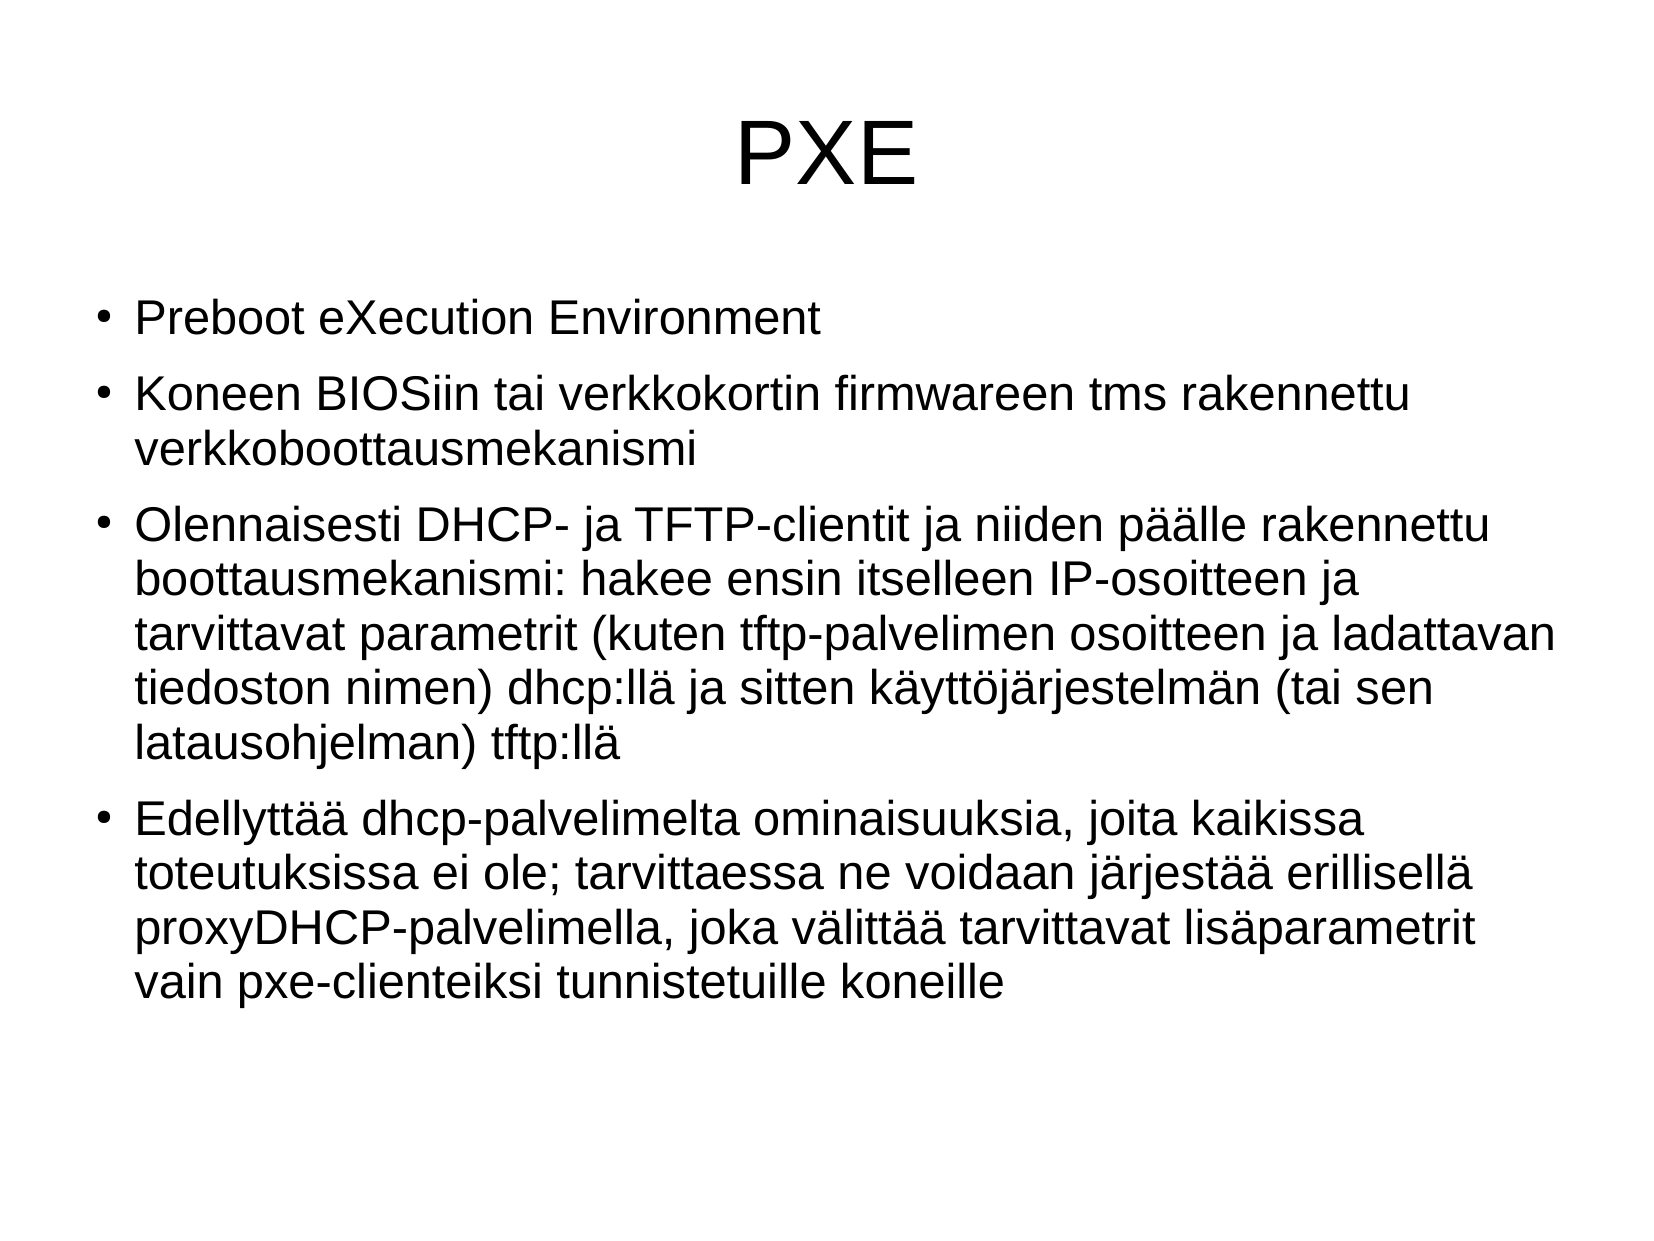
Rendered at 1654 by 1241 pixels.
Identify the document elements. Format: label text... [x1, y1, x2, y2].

list Preboot eXecution Environment Koneen BIOSiin tai verkkokortin firmwareen tms rakennettu verkkoboottausmekanismi Olennaisesti DHCP- ja TFTP-clientit ja niiden päälle rakennettu boottausmekanismi: hakee ensin itselleen IP-osoitteen ja tarvittavat parametrit (kuten tftp-palvelimen osoitteen ja ladattavan tiedoston nimen) dhcp:llä ja sitten käyttöjärjestelmän (tai sen latausohjelman) tftp:llä Edellyttää dhcp-palvelimelta ominaisuuksia, joita kaikissa toteutuksissa ei ole; tarvittaessa ne voidaan järjestää erillisellä proxyDHCP-palvelimella, joka välittää tarvittavat lisäparametrit vain pxe-clienteiksi tunnistetuille koneille [82, 290, 1571, 1010]
title PXE [82, 49, 1571, 257]
